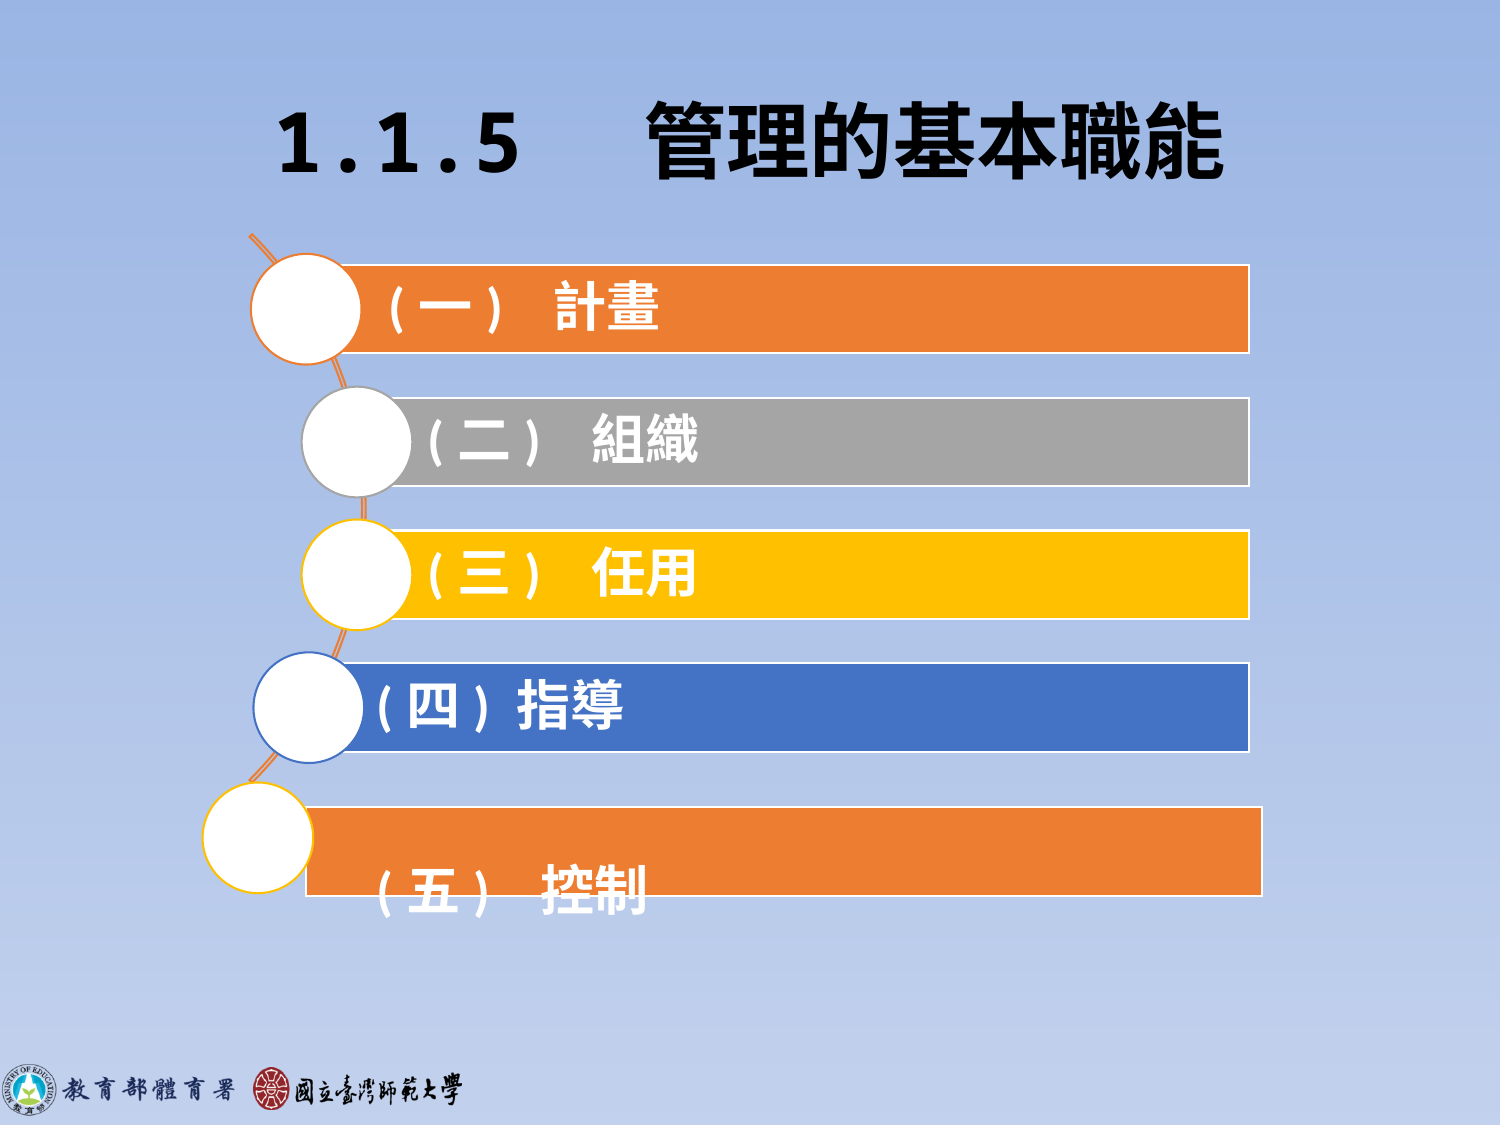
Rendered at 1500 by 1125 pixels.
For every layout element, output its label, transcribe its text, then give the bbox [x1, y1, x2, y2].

text_box (四) 指導 [343, 663, 1249, 752]
text_box [250, 253, 362, 365]
text_box [253, 652, 365, 763]
text_box (五) 控制 [306, 807, 1263, 897]
title 1.1.5 管理的基本職能 [75, 45, 1426, 233]
text_box [301, 519, 413, 631]
text_box (三) 任用 [391, 530, 1249, 620]
text_box [301, 386, 413, 498]
text_box (二) 組織 [391, 397, 1249, 487]
text_box [202, 782, 314, 894]
text_box (一) 計畫 [340, 264, 1249, 354]
